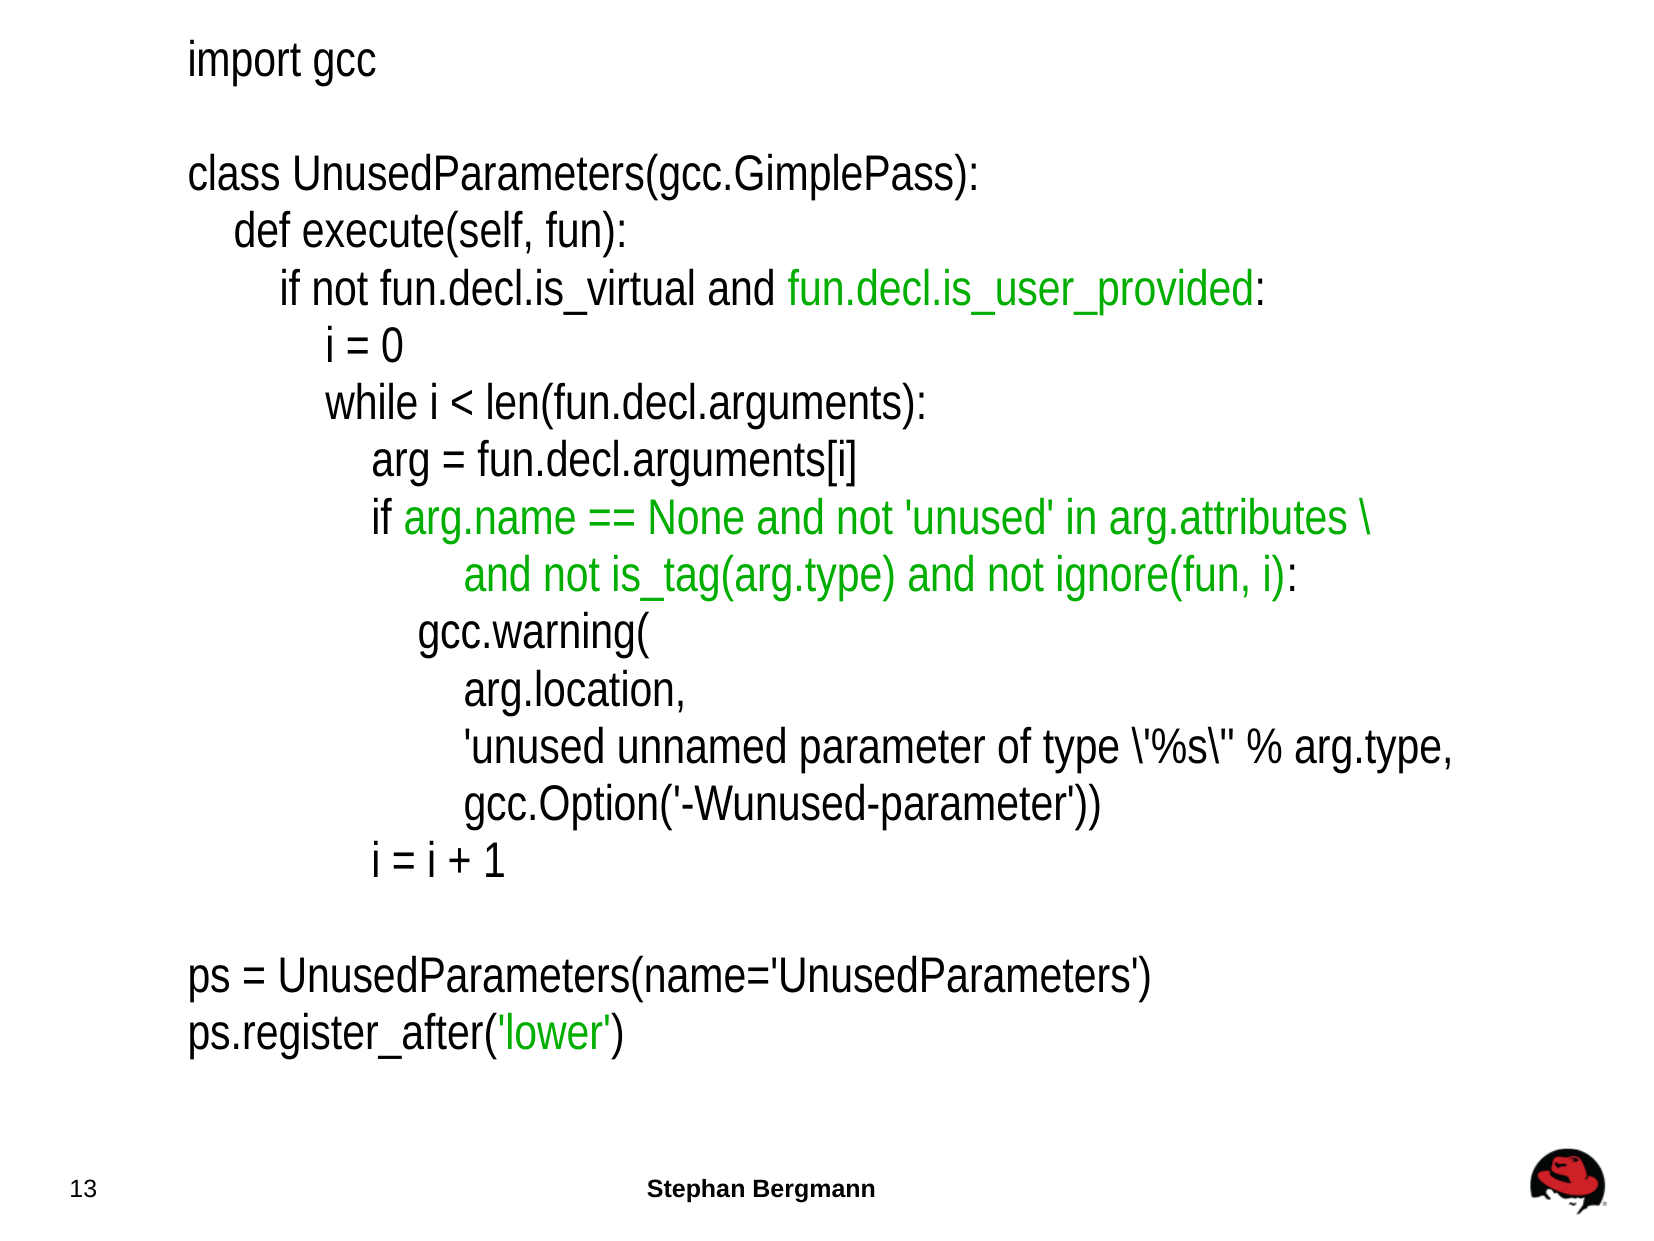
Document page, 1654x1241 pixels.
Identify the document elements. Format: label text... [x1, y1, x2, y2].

picture [1529, 1146, 1613, 1224]
subtitle import gcc class UnusedParameters(gcc.GimplePass): def execute(self, fun): if not fun.decl.is_virtual and fun.decl.is_user_provided: i = 0 while i < len(fun.decl.arguments): arg = fun.decl.arguments[i] if arg.name == None and not 'unused' in arg.attributes \ and not is_tag(arg.type) and not ignore(fun, i): gcc.warning( arg.location, 'unused unnamed parameter of type \'%s\'' % arg.type, gcc.Option('-Wunused-parameter')) i = i + 1 ps = UnusedParameters(name='UnusedParameters') ps.register_after('lower') [187, 29, 1565, 1061]
